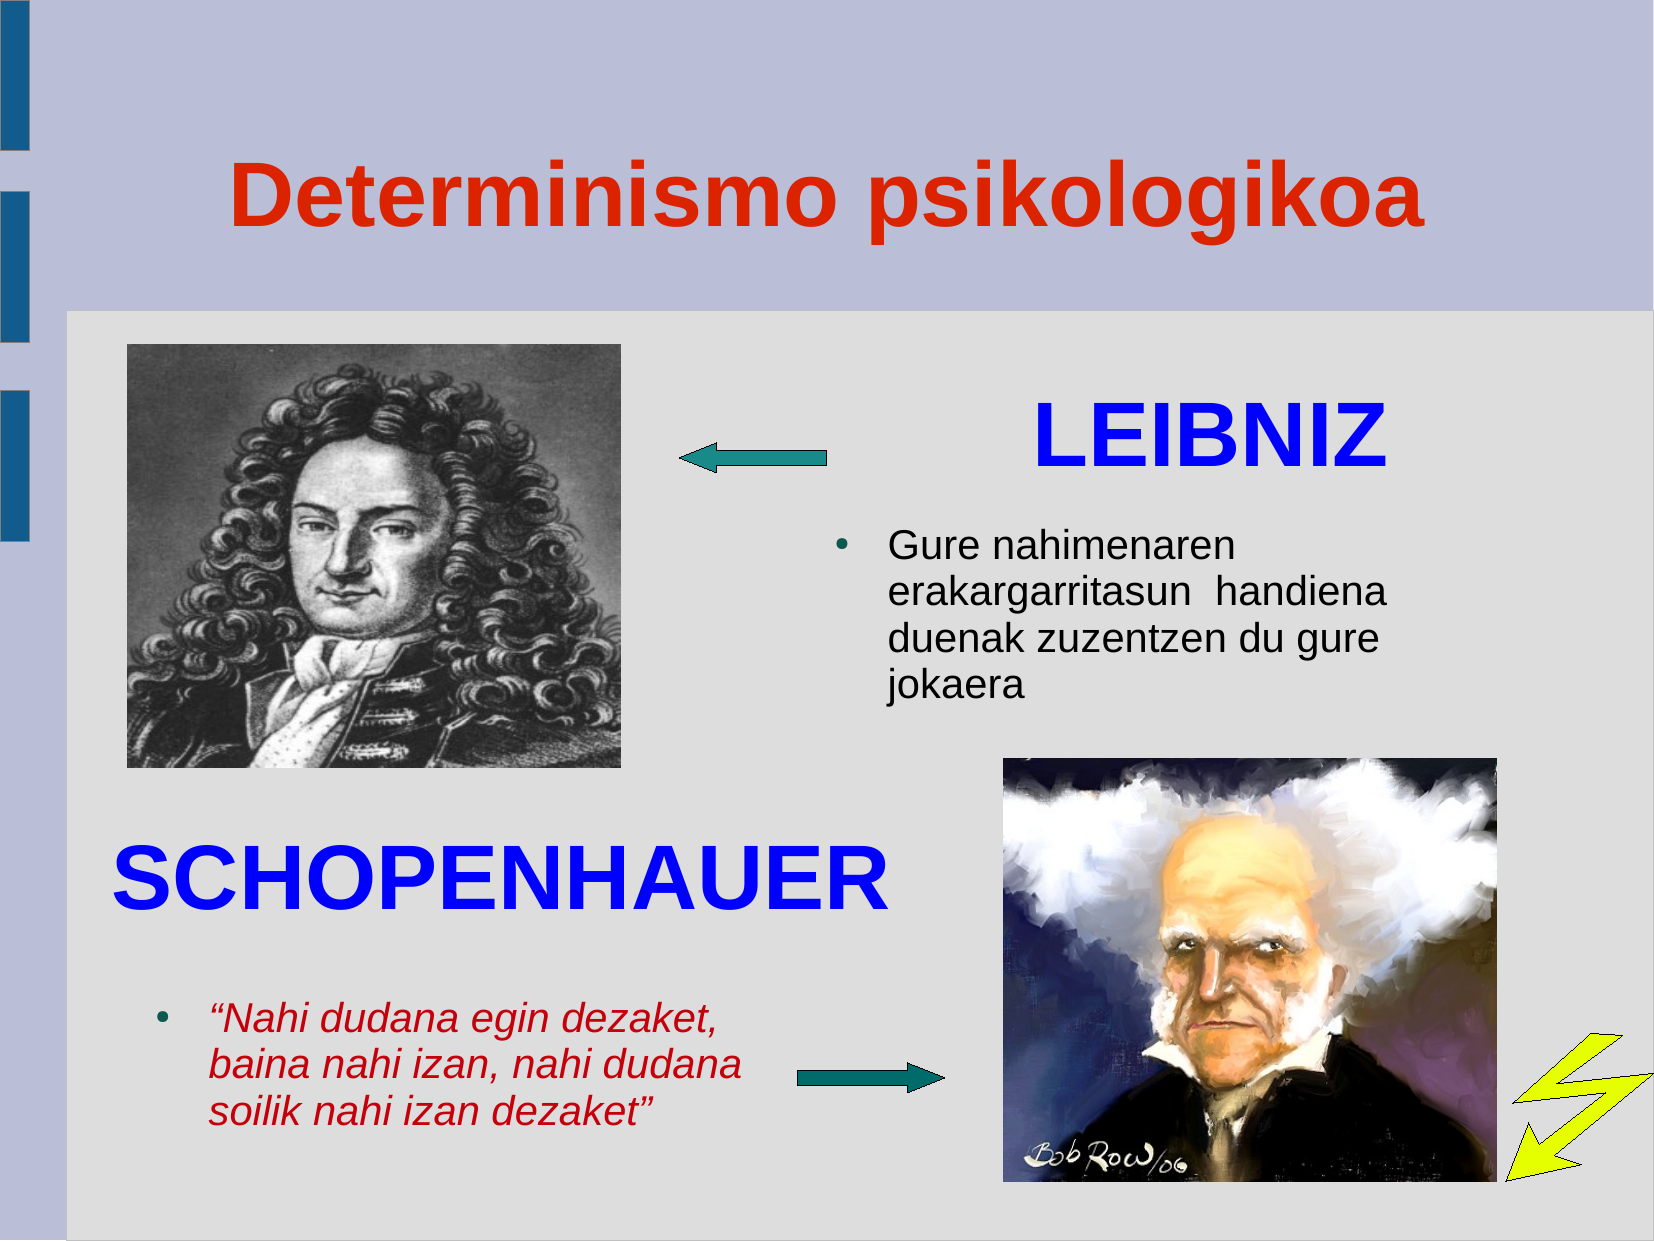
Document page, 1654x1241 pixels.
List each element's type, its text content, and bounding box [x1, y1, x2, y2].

list Gure nahimenaren erakargarritasun handiena duenak zuzentzen du gure jokaera [816, 521, 1506, 709]
picture [127, 344, 621, 768]
list “Nahi dudana egin dezaket, baina nahi izan, nahi dudana soilik nahi izan dezaket” [137, 994, 827, 1152]
text_box [797, 1062, 945, 1093]
text_box SCHOPENHAUER [88, 826, 916, 930]
text_box [679, 442, 827, 473]
text_box [1505, 1033, 1654, 1182]
picture [1003, 758, 1497, 1182]
title Determinismo psikologikoa [121, 91, 1534, 299]
text_box LEIBNIZ [885, 383, 1536, 487]
